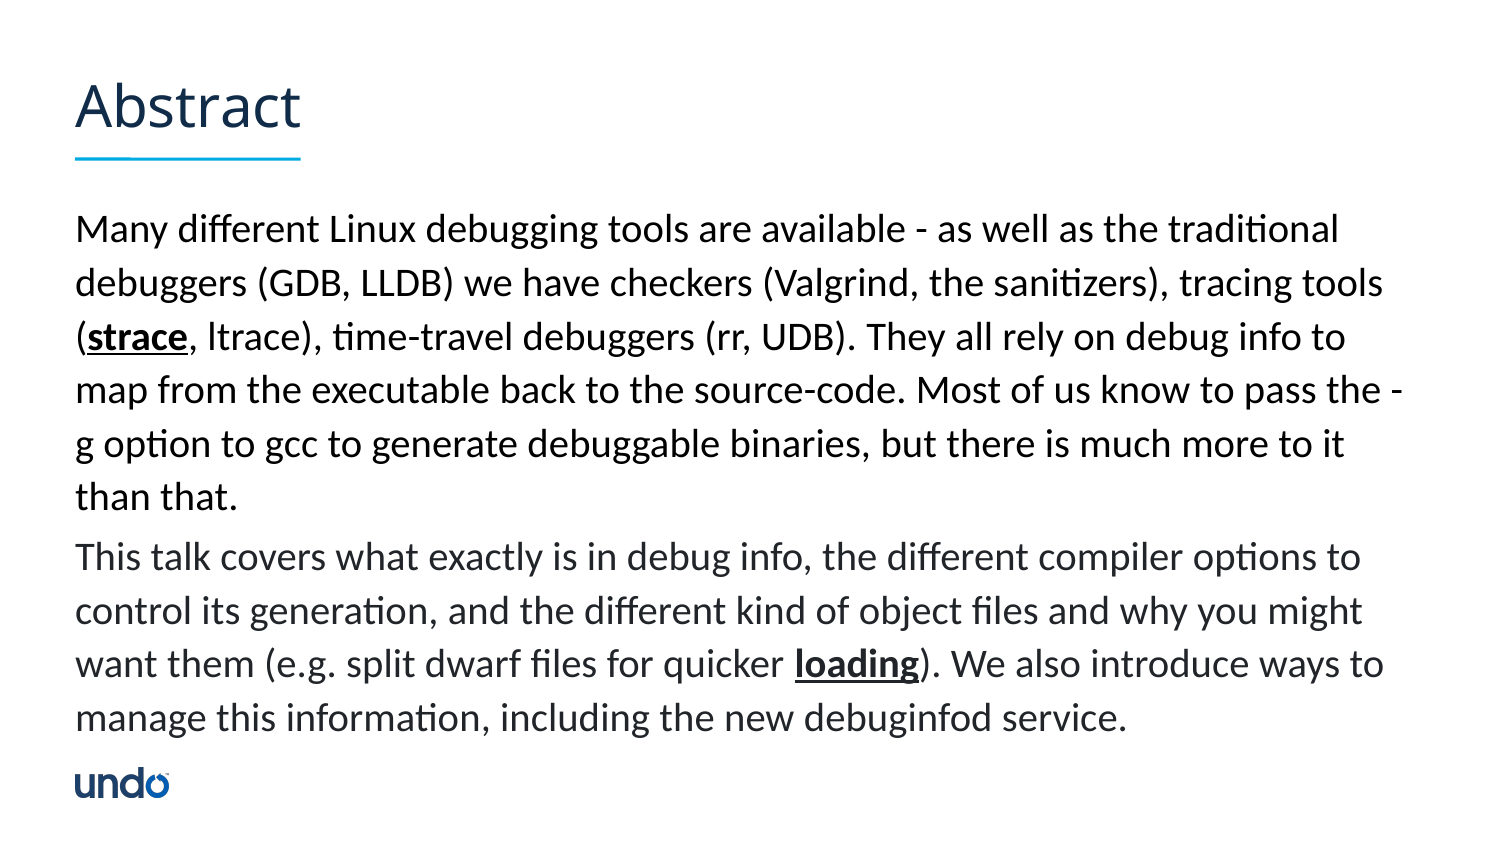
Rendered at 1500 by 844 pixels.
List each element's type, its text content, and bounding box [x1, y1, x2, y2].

picture [75, 767, 169, 798]
list Many different Linux debugging tools are available - as well as the traditional debuggers (GDB, LLDB) we have checkers (Valgrind, the sanitizers), tracing tools (strace, ltrace), time-travel debuggers (rr, UDB). They all rely on debug info to map from the executable back to the source-code. Most of us know to pass the -g option to gcc to generate debuggable binaries, but there is much more to it than that. This talk covers what exactly is in debug info, the different compiler options to control its generation, and the different kind of object files and why you might want them (e.g. split dwarf files for quicker loading). We also introduce ways to manage this information, including the new debuginfod service. [75, 197, 1425, 746]
title Abstract [75, 75, 1425, 140]
